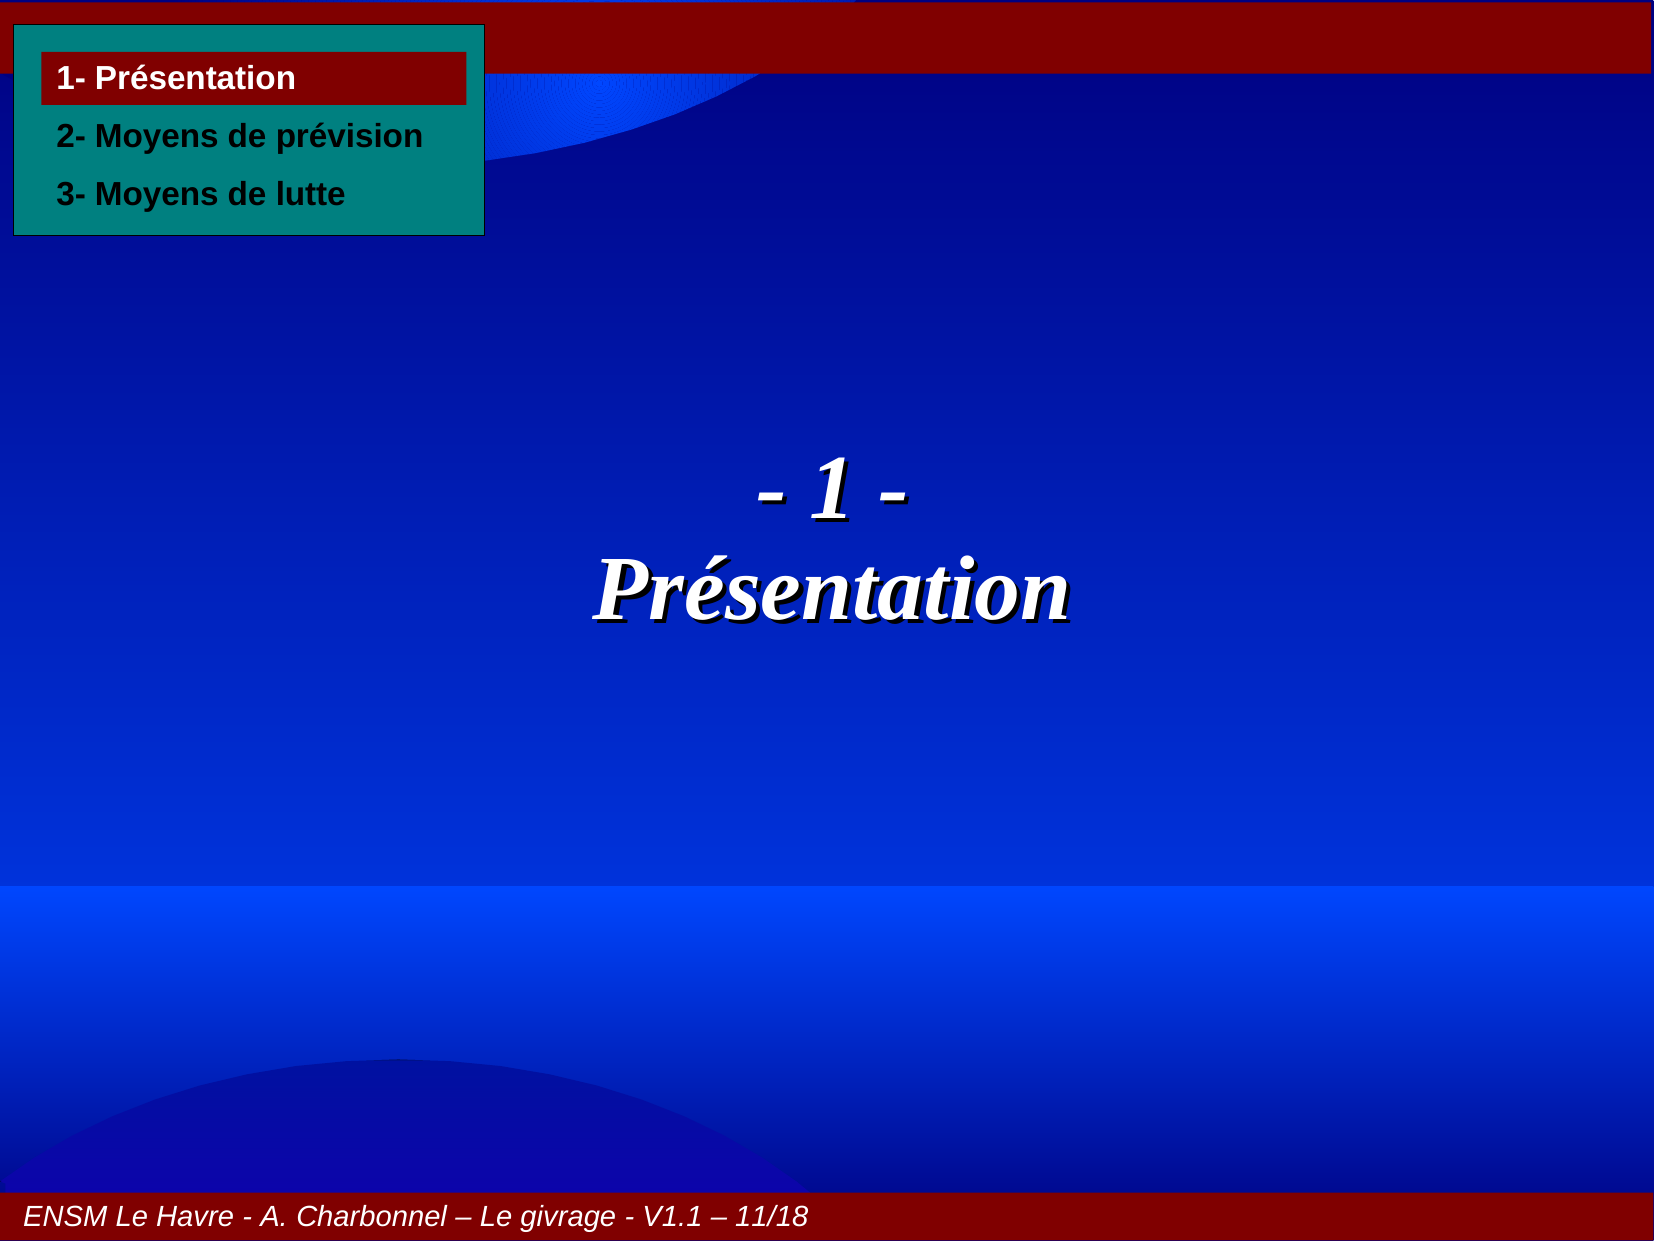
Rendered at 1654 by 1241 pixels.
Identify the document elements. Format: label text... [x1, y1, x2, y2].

text_box 1- Présentation [41, 51, 467, 105]
text_box 3- Moyens de lutte [41, 167, 462, 222]
title - 1 - Présentation [88, 436, 1577, 640]
text_box [0, 2, 1652, 236]
text_box 2- Moyens de prévision [41, 109, 465, 163]
text_box ENSM Le Havre - A. Charbonnel – Le givrage - V1.1 – 11/18 [0, 1192, 1654, 1241]
